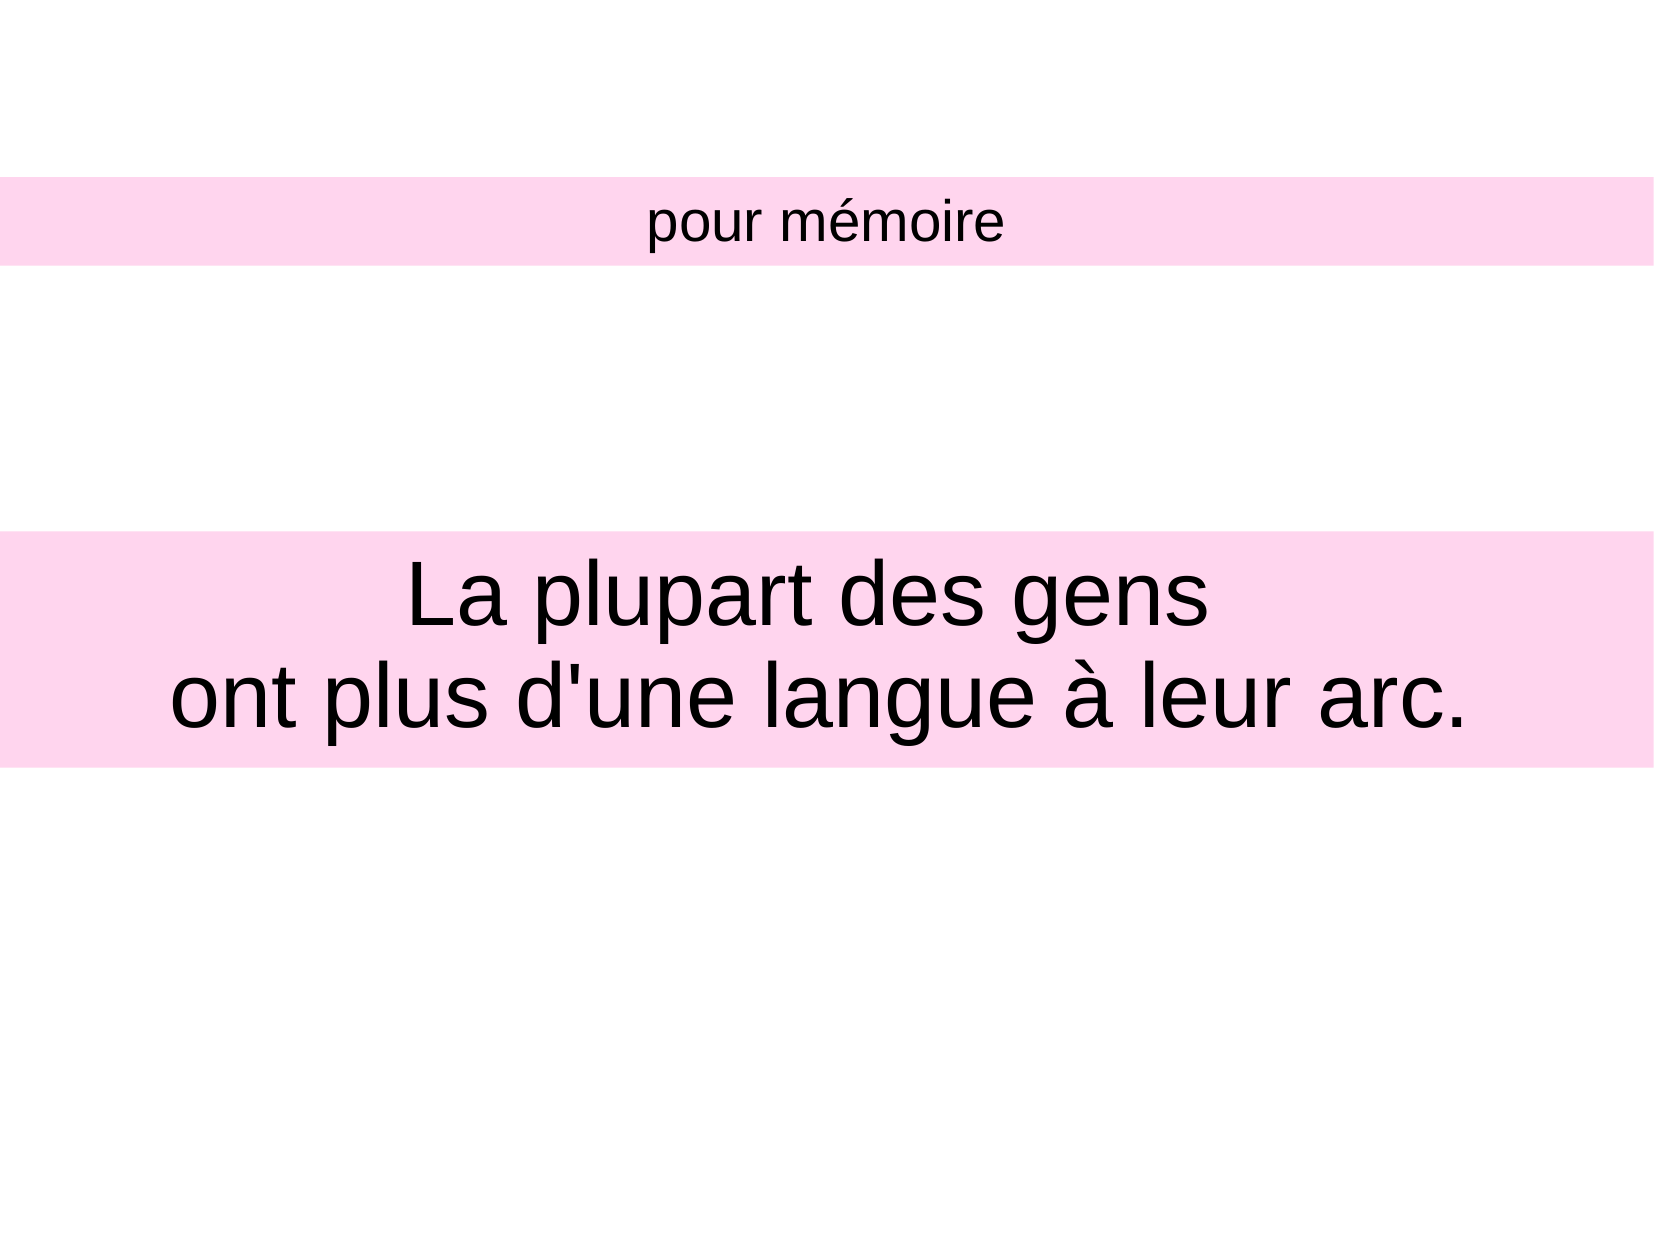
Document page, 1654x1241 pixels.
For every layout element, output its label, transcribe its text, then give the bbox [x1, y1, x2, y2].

text_box pour mémoire [0, 177, 1654, 266]
text_box [0, 531, 1654, 768]
title La plupart des gens ont plus d'une langue à leur arc. [76, 531, 1565, 759]
